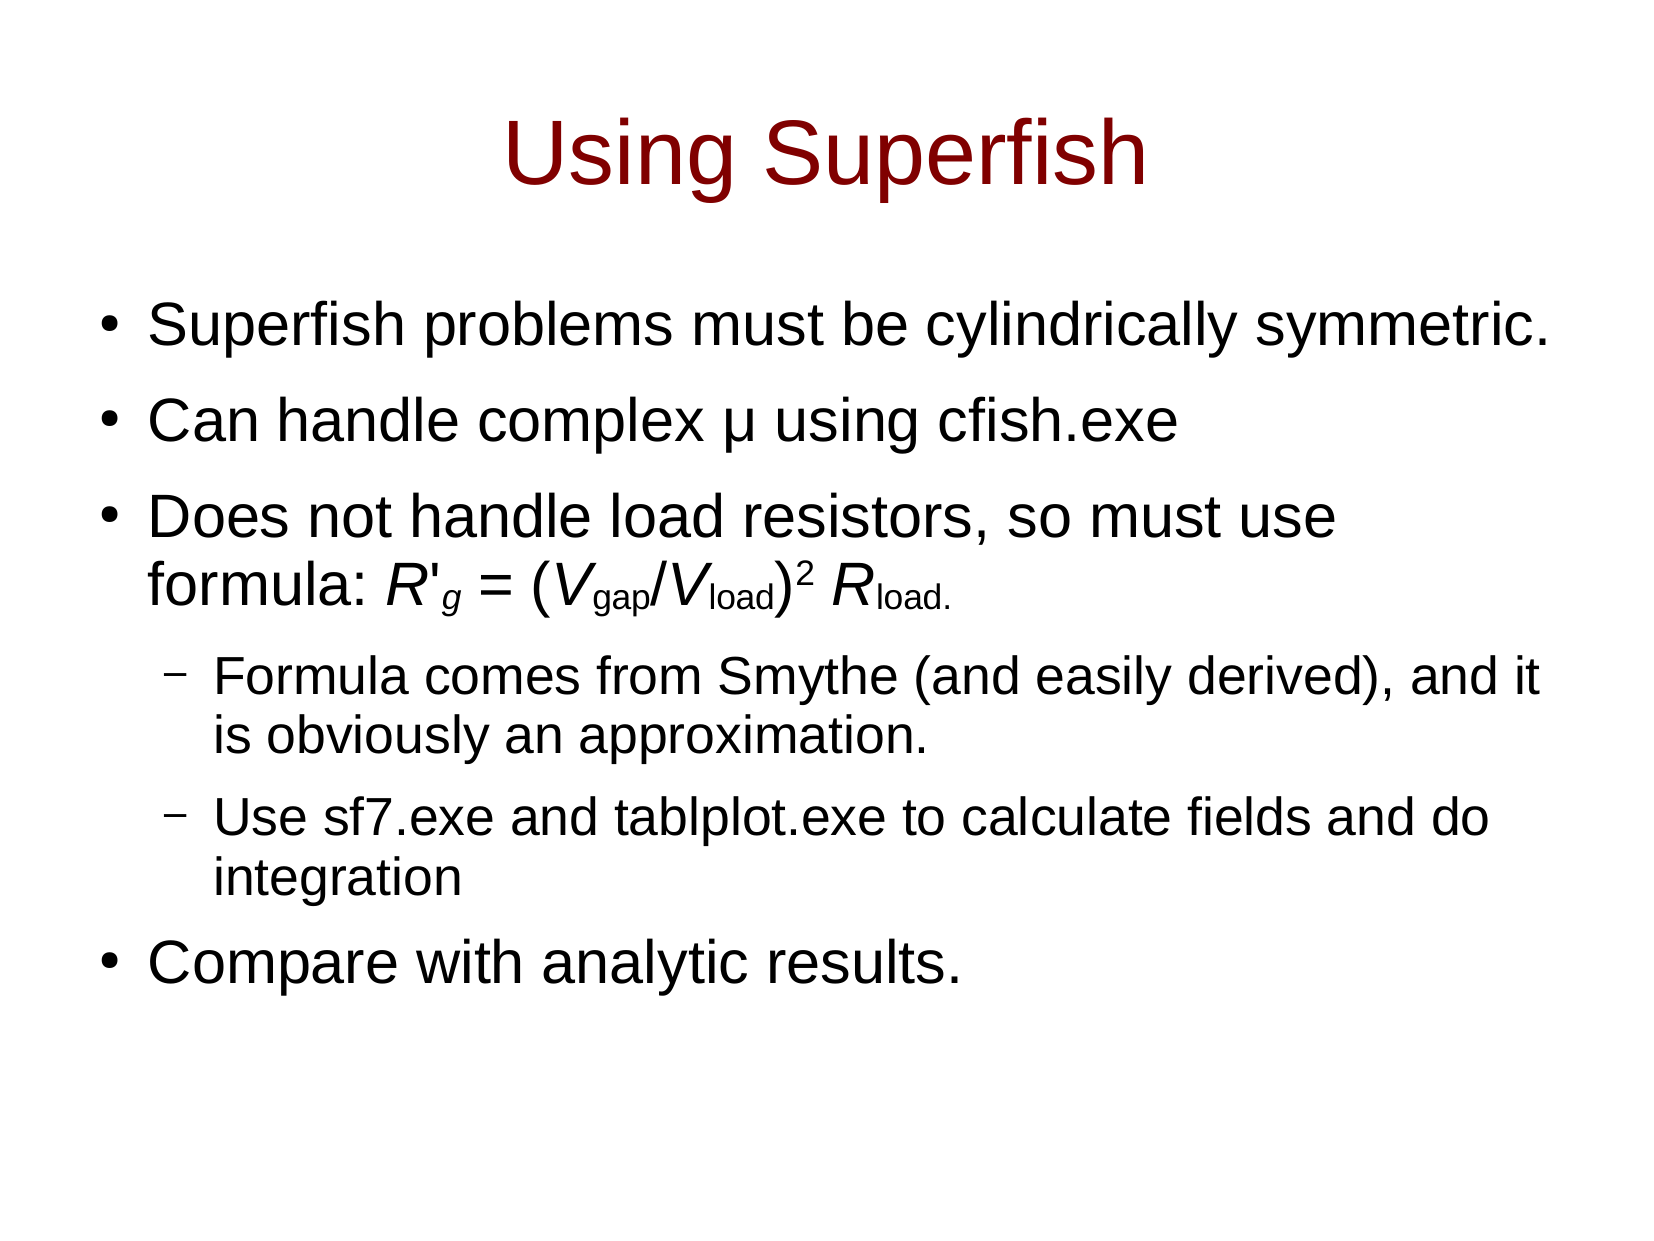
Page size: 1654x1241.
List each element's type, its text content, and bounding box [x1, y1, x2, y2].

title Using Superfish [82, 49, 1571, 257]
list Superfish problems must be cylindrically symmetric. Can handle complex μ using cfish.exe Does not handle load resistors, so must use formula: R'g = (Vgap/Vload)2 Rload. Formula comes from Smythe (and easily derived), and it is obviously an approximation. Use sf7.exe and tablplot.exe to calculate fields and do integration Compare with analytic results. [82, 290, 1571, 1010]
